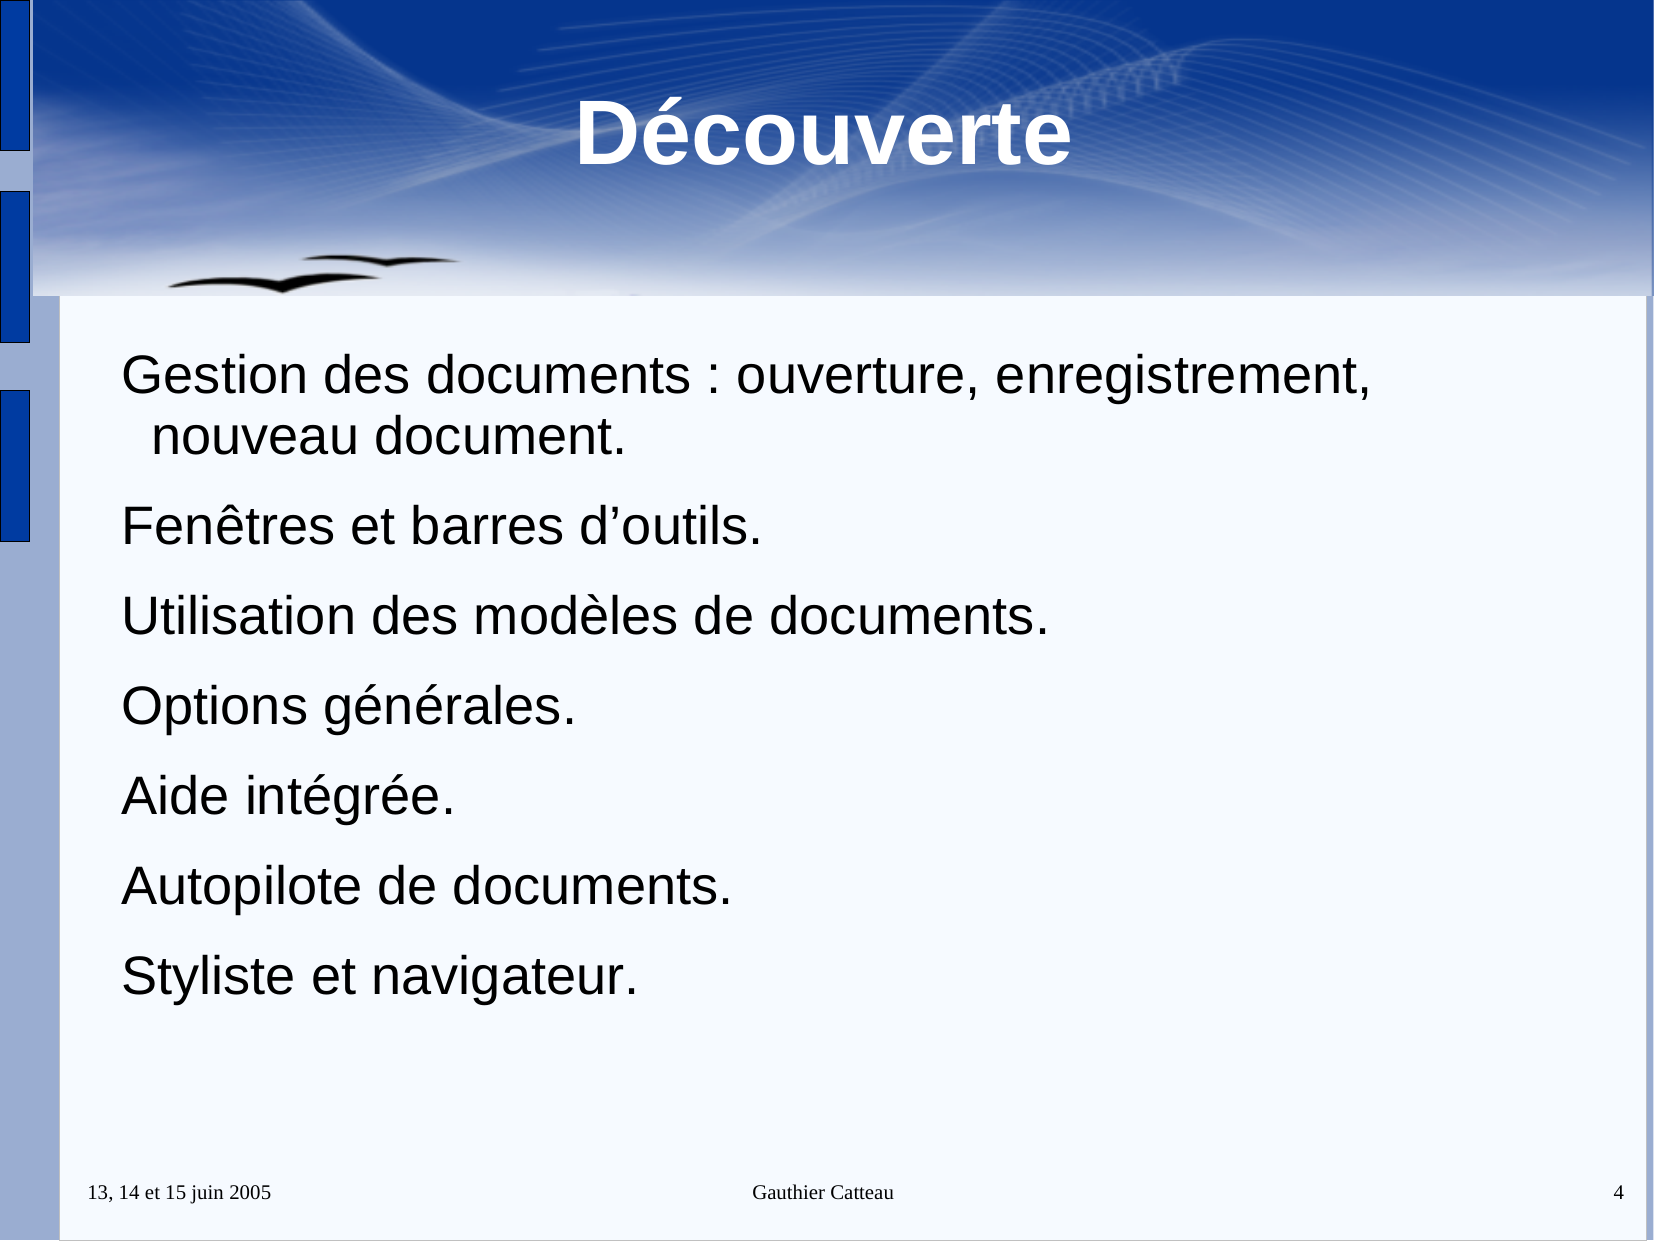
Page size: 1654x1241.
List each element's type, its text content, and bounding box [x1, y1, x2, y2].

list Gestion des documents : ouverture, enregistrement, nouveau document. Fenêtres et barres d’outils. Utilisation des modèles de documents. Options générales. Aide intégrée. Autopilote de documents. Styliste et navigateur. [121, 344, 1534, 1127]
picture [33, 0, 1654, 296]
title Découverte [118, 29, 1531, 237]
